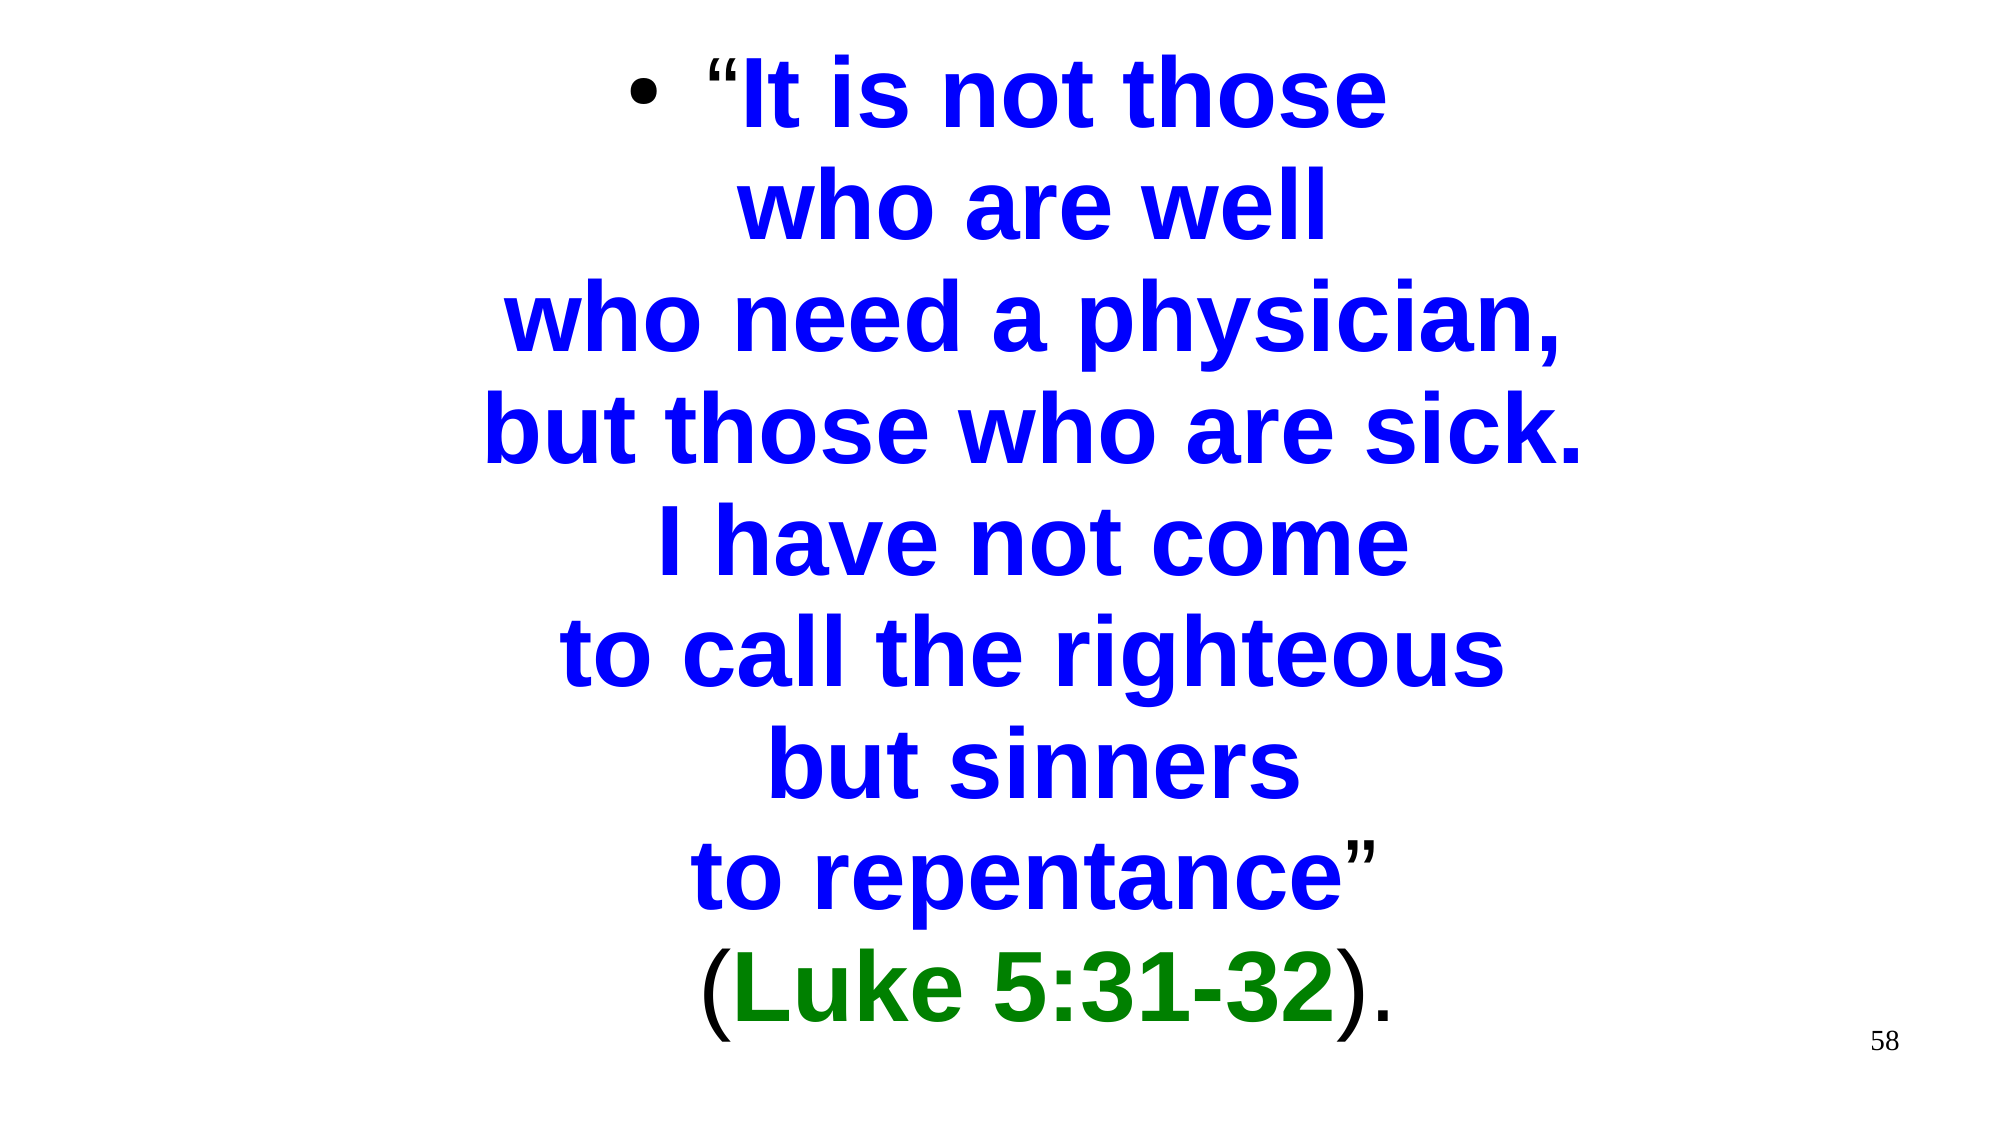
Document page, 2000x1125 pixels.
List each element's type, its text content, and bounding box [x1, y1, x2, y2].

list “It is not those who are well who need a physician, but those who are sick. I have not come to call the righteous but sinners to repentance” (Luke 5:31-32). [37, 37, 1988, 1088]
